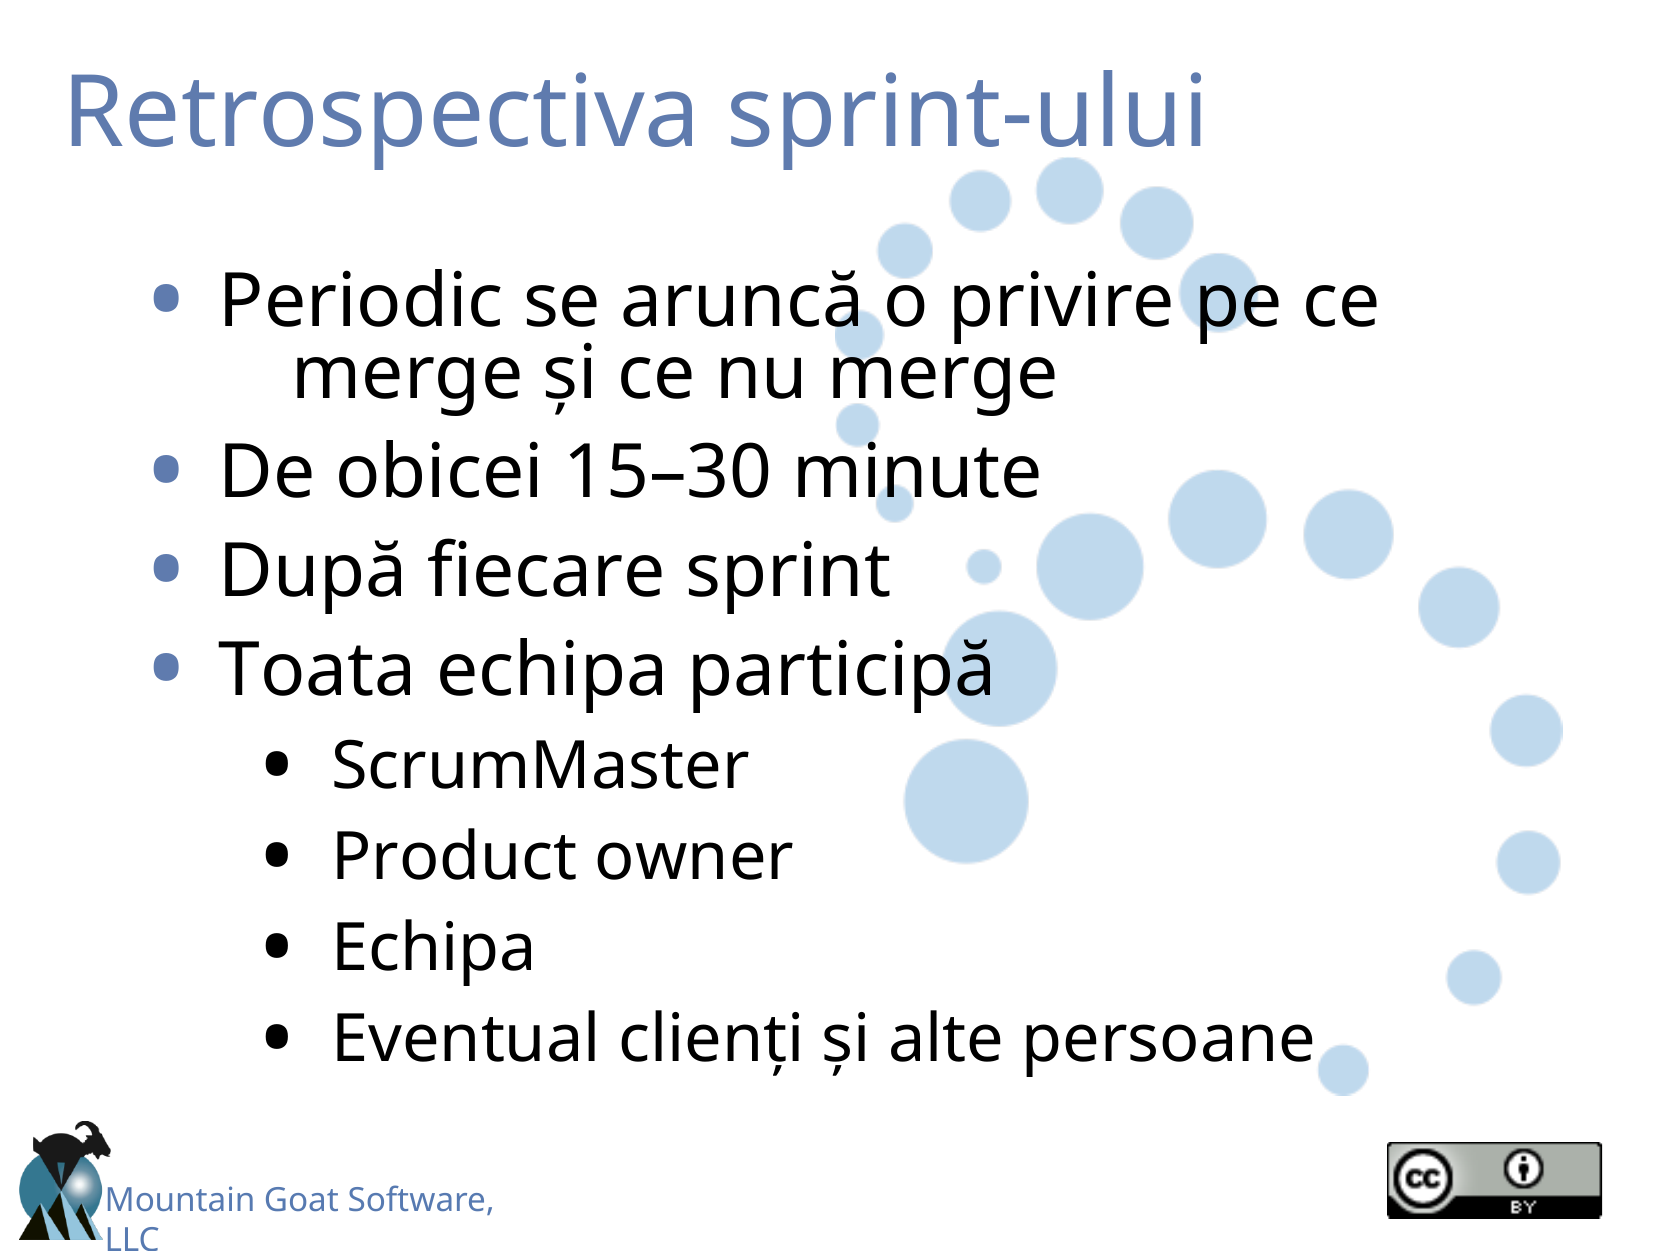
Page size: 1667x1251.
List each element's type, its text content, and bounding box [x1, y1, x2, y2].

title Retrospectiva sprint-ului [56, 18, 1609, 194]
list Periodic se aruncă o privire pe ce merge și ce nu merge De obicei 15–30 minute După fiecare sprint Toata echipa participă ScrumMaster Product owner Echipa Eventual clienți și alte persoane [56, 262, 1609, 1150]
